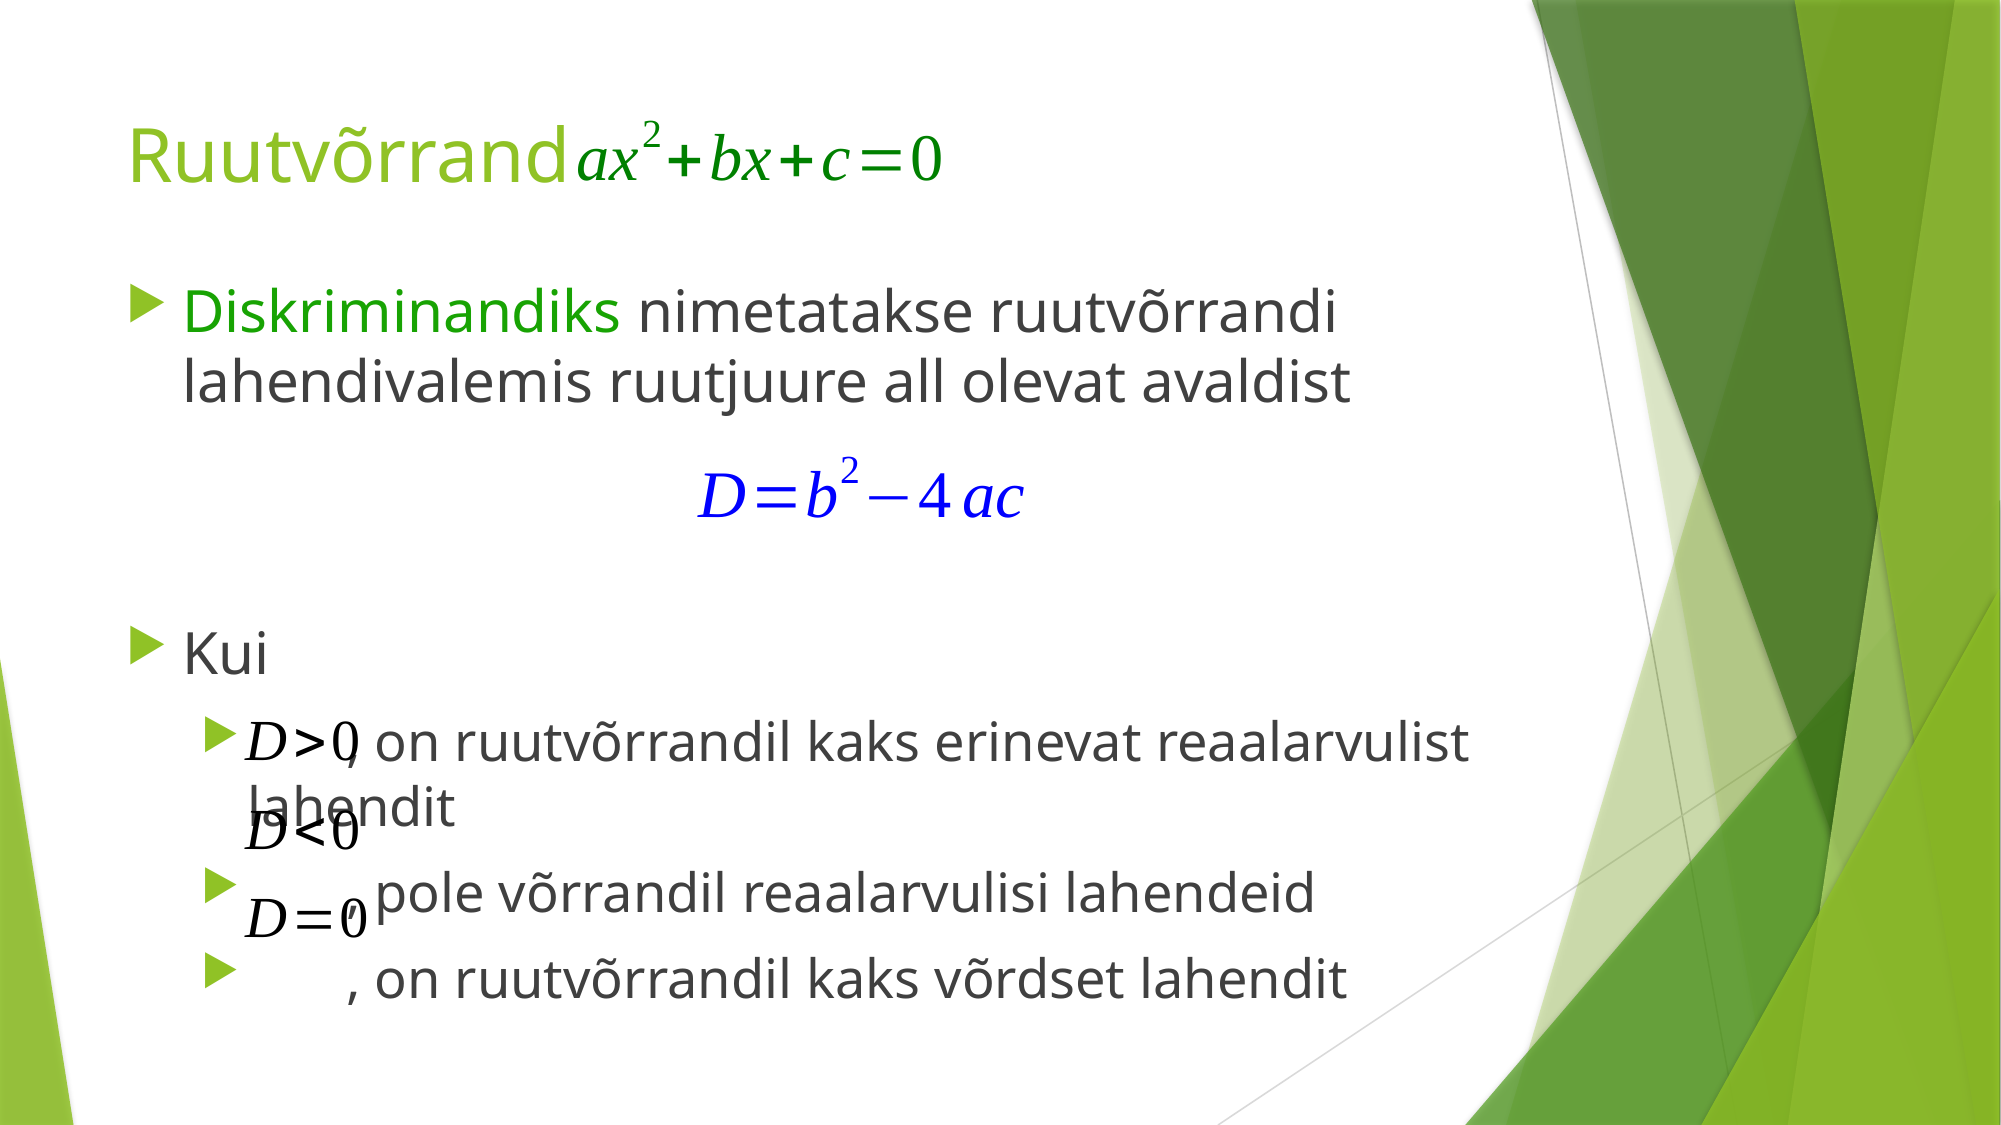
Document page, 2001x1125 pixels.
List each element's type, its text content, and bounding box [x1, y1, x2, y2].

chart [236, 797, 368, 862]
title Ruutvõrrand [111, 99, 1522, 266]
list Diskriminandiks nimetatakse ruutvõrrandi lahendivalemis ruutjuure all olevat avaldist Kui , on ruutvõrrandil kaks erinevat reaalarvulist lahendit , pole võrrandil reaalarvulisi lahendeid , on ruutvõrrandil kaks võrdset lahendit [111, 266, 1691, 1125]
chart [569, 111, 951, 196]
chart [236, 885, 376, 951]
chart [688, 448, 1034, 532]
chart [236, 708, 368, 773]
